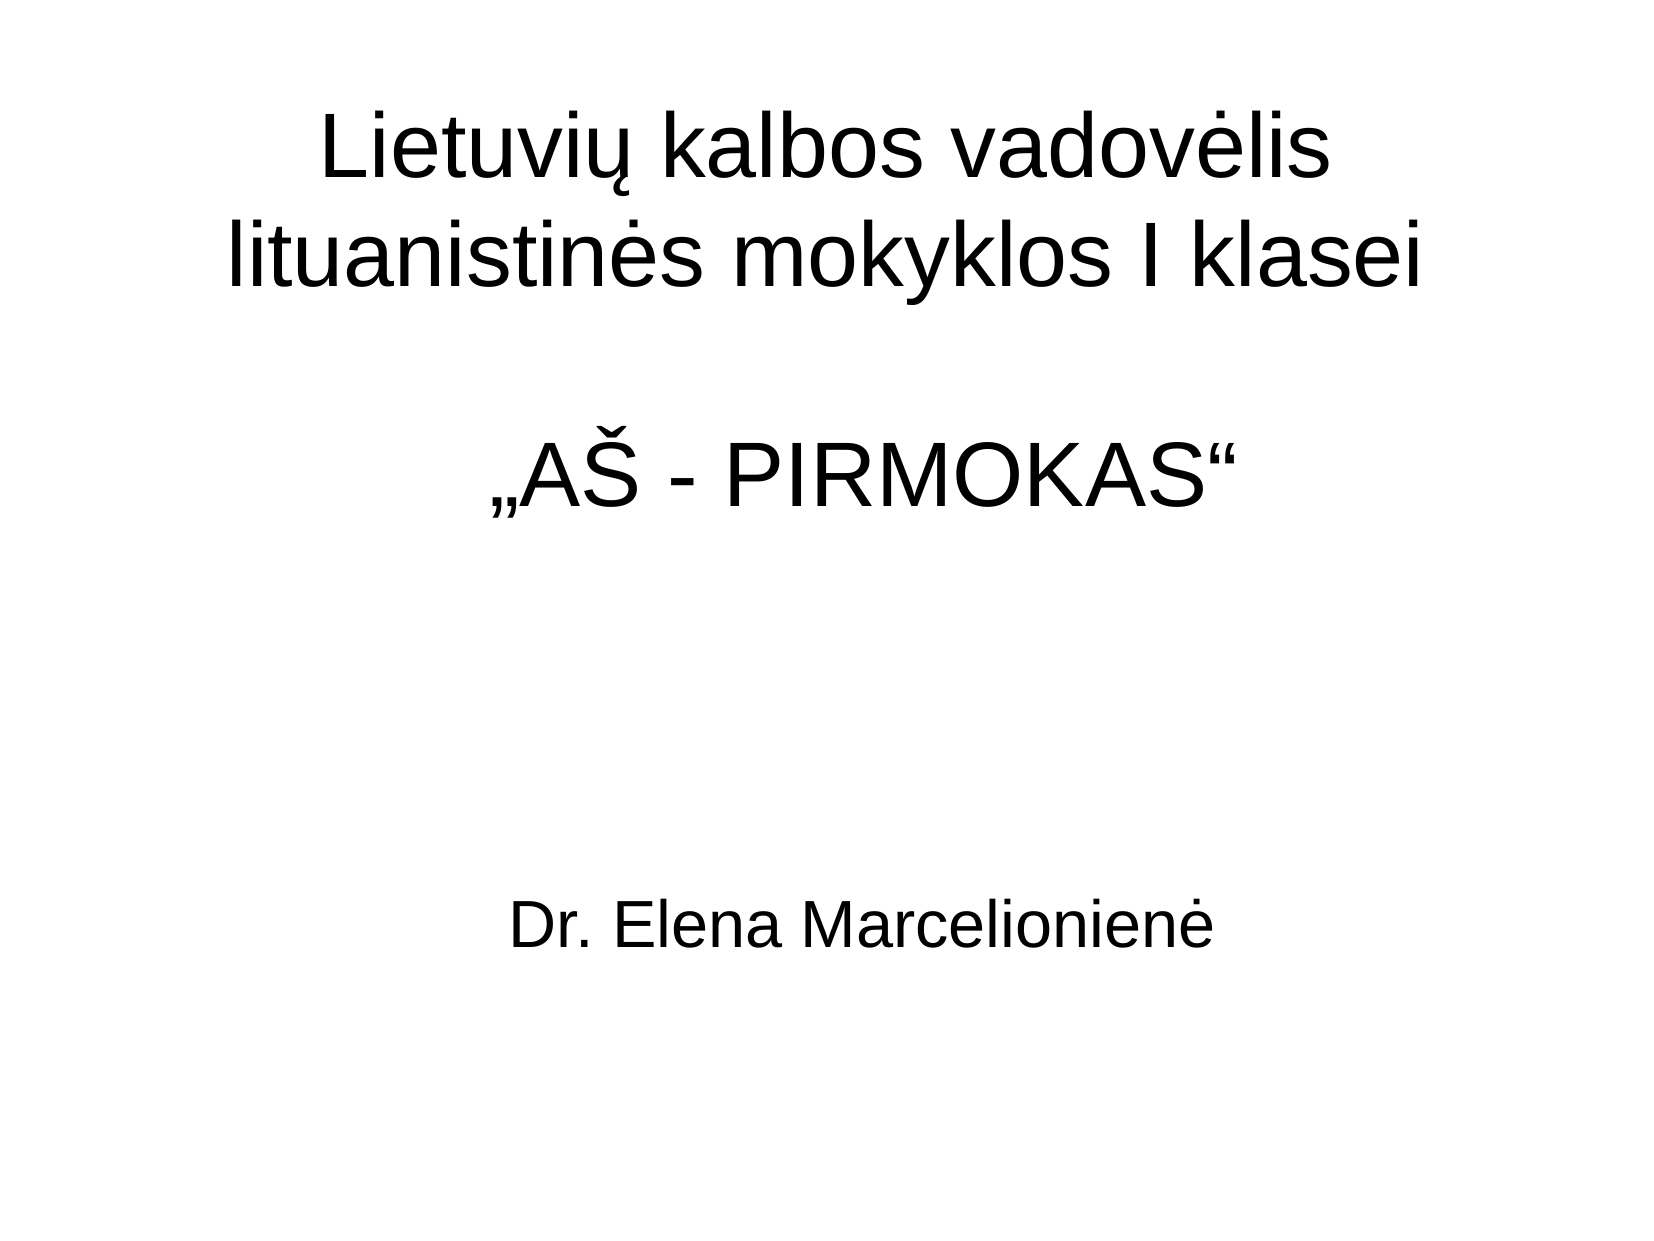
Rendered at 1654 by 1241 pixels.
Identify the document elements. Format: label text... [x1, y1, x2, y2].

title Lietuvių kalbos vadovėlis lituanistinės mokyklos I klasei „AŠ - PIRMOKAS“ [82, 35, 1571, 686]
subtitle Dr. Elena Marcelionienė [118, 803, 1607, 1040]
